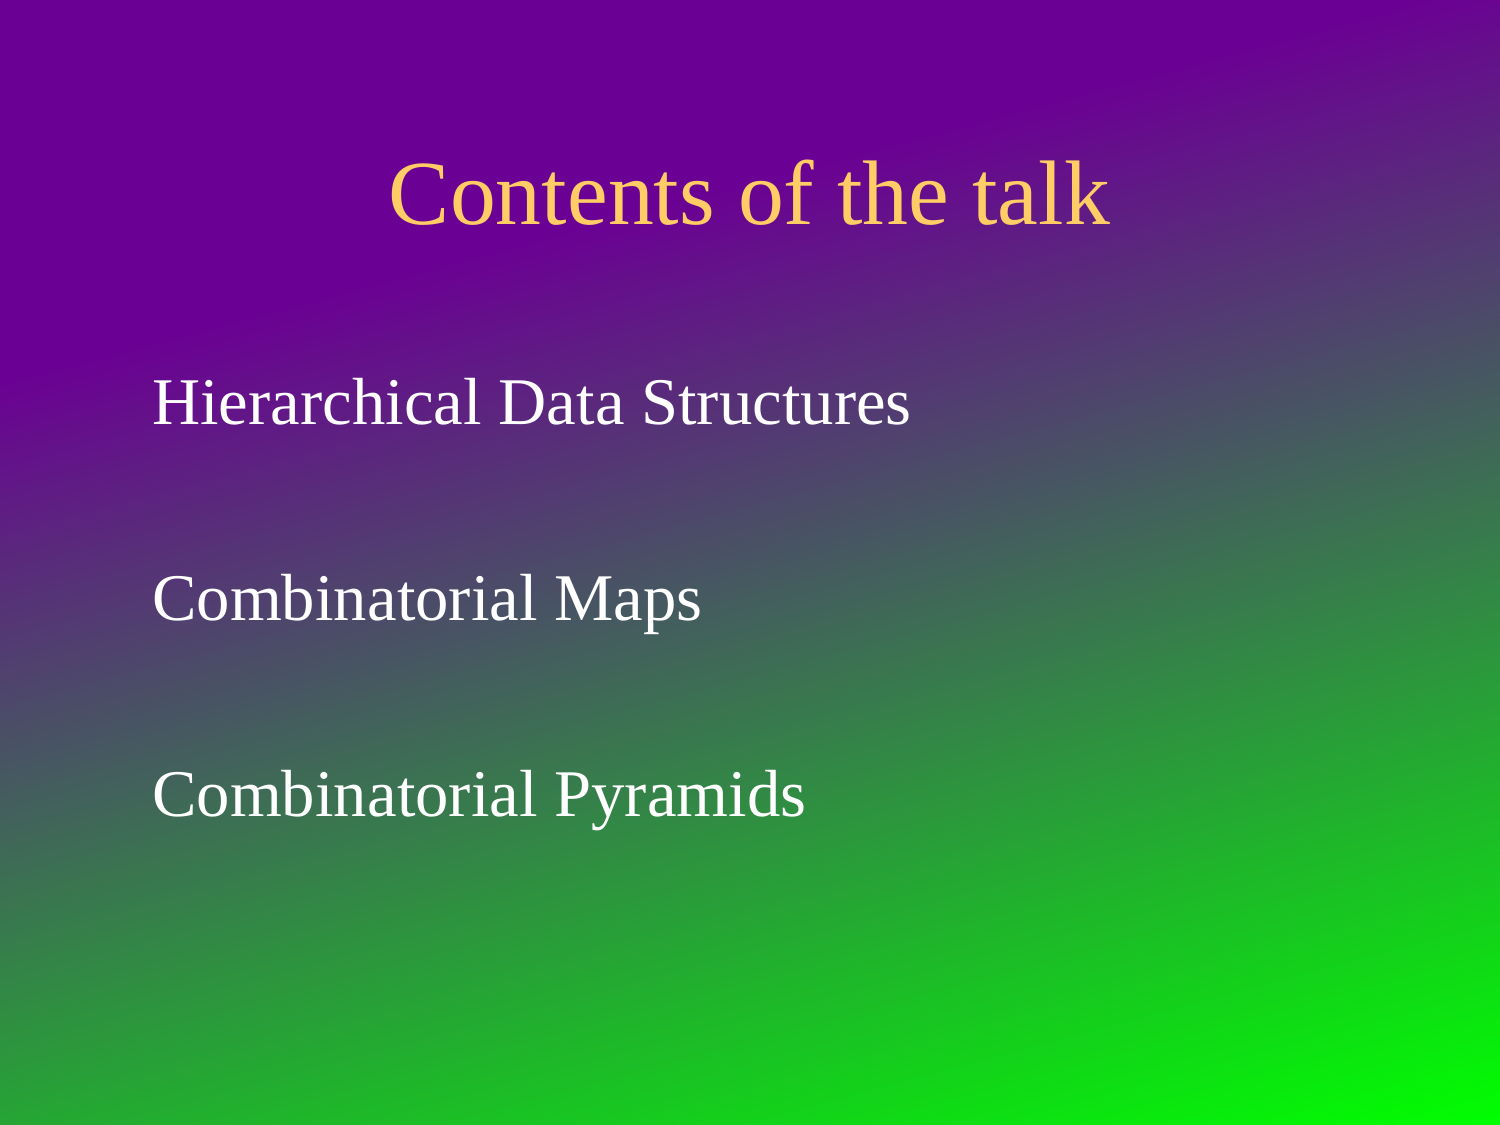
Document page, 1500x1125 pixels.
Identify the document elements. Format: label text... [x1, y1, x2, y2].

title Contents of the talk [112, 99, 1388, 288]
list Hierarchical Data Structures Combinatorial Maps Combinatorial Pyramids [137, 350, 1413, 1026]
